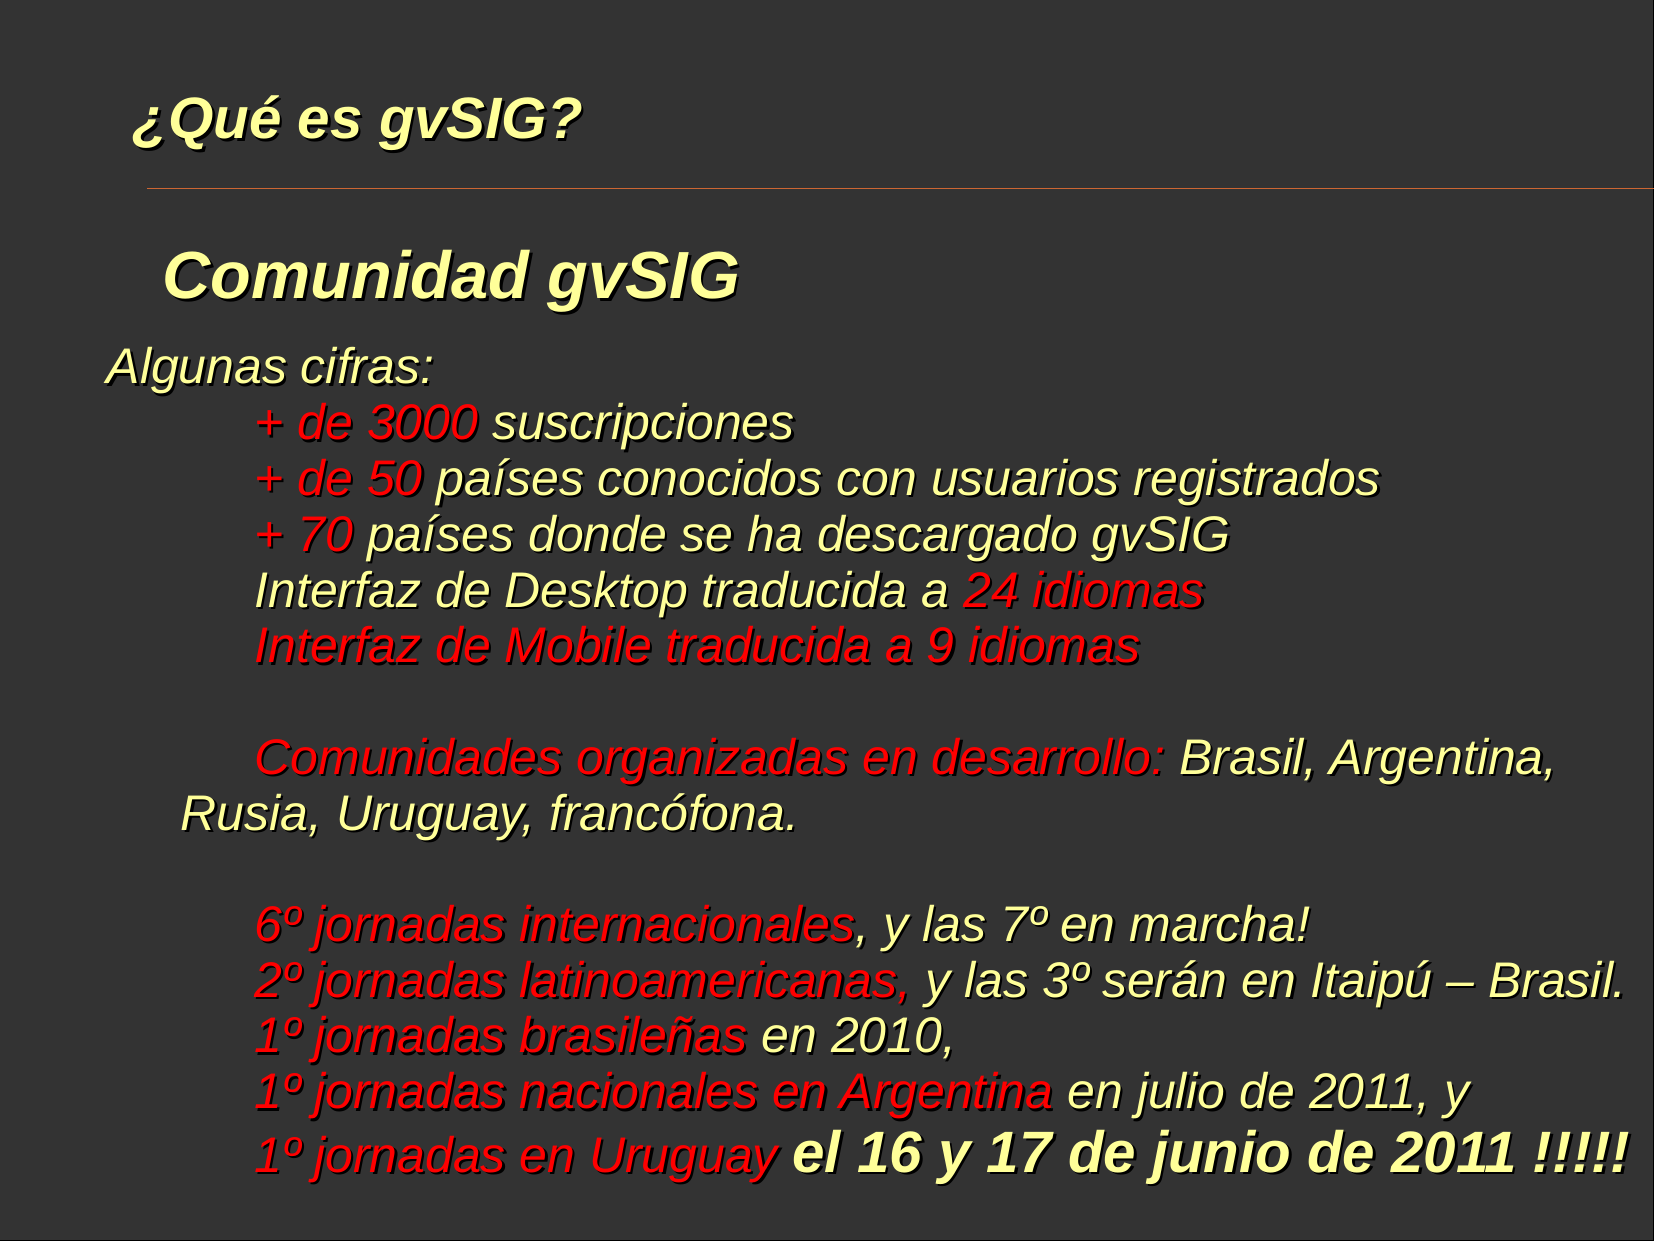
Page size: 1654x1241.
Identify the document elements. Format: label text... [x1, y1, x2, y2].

text_box [0, 0, 1654, 1241]
text_box ¿Qué es gvSIG? [118, 78, 975, 169]
text_box Algunas cifras: + de 3000 suscripciones + de 50 países conocidos con usuarios registrados + 70 países donde se ha descargado gvSIG Interfaz de Desktop traducida a 24 idiomas Interfaz de Mobile traducida a 9 idiomas Comunidades organizadas en desarrollo: Brasil, Argentina, Rusia, Uruguay, francófona. 6º jornadas internacionales, y las 7º en marcha! 2º jornadas latinoamericanas, y las 3º serán en Itaipú – Brasil. 1º jornadas brasileñas en 2010, 1º jornadas nacionales en Argentina en julio de 2011, y 1º jornadas en Uruguay el 16 y 17 de junio de 2011 !!!!! [92, 331, 1654, 1241]
text_box Comunidad gvSIG [147, 230, 886, 320]
